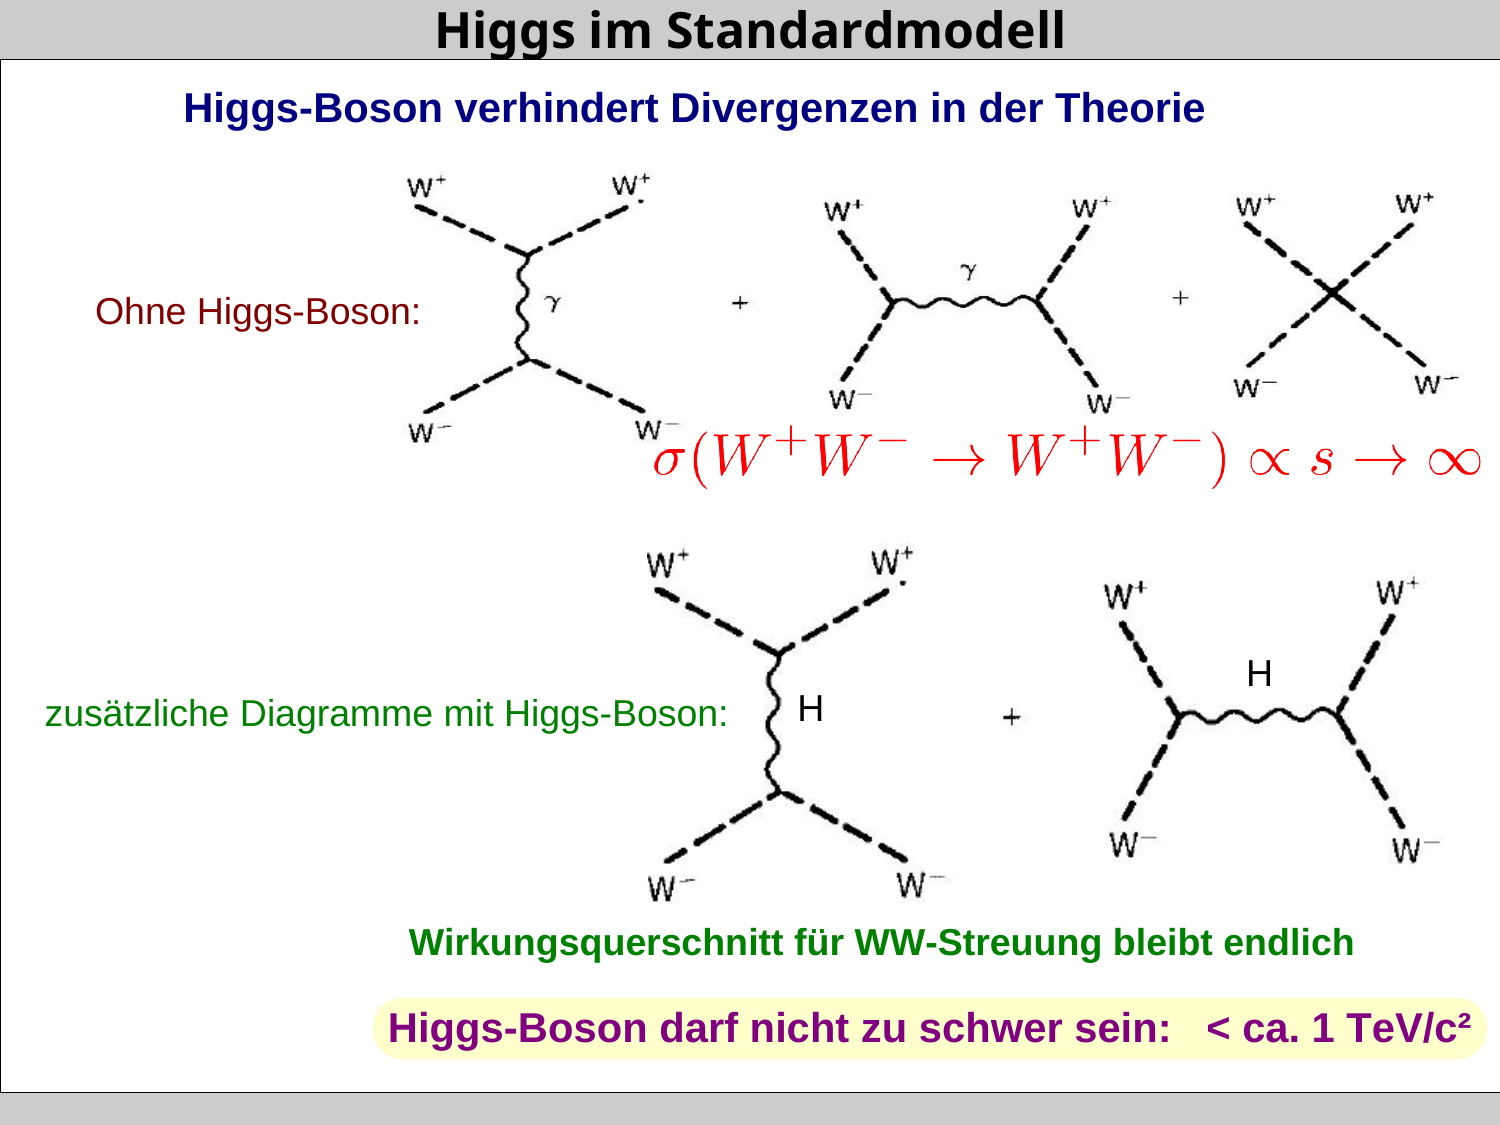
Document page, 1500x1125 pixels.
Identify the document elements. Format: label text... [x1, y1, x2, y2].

text_box zusätzliche Diagramme mit Higgs-Boson: [29, 685, 747, 743]
text_box H [782, 680, 840, 738]
picture [647, 542, 1454, 914]
text_box Higgs-Boson darf nicht zu schwer sein: < ca. 1 TeV/c² [373, 997, 1487, 1060]
text_box Higgs-Boson verhindert Divergenzen in der Theorie [168, 77, 1222, 139]
title Higgs im Standardmodell [110, 0, 1392, 72]
picture [402, 170, 1485, 490]
text_box Wirkungsquerschnitt für WW-Streuung bleibt endlich [393, 913, 1392, 971]
text_box H [1231, 645, 1289, 702]
text_box Ohne Higgs-Boson: [80, 282, 437, 340]
